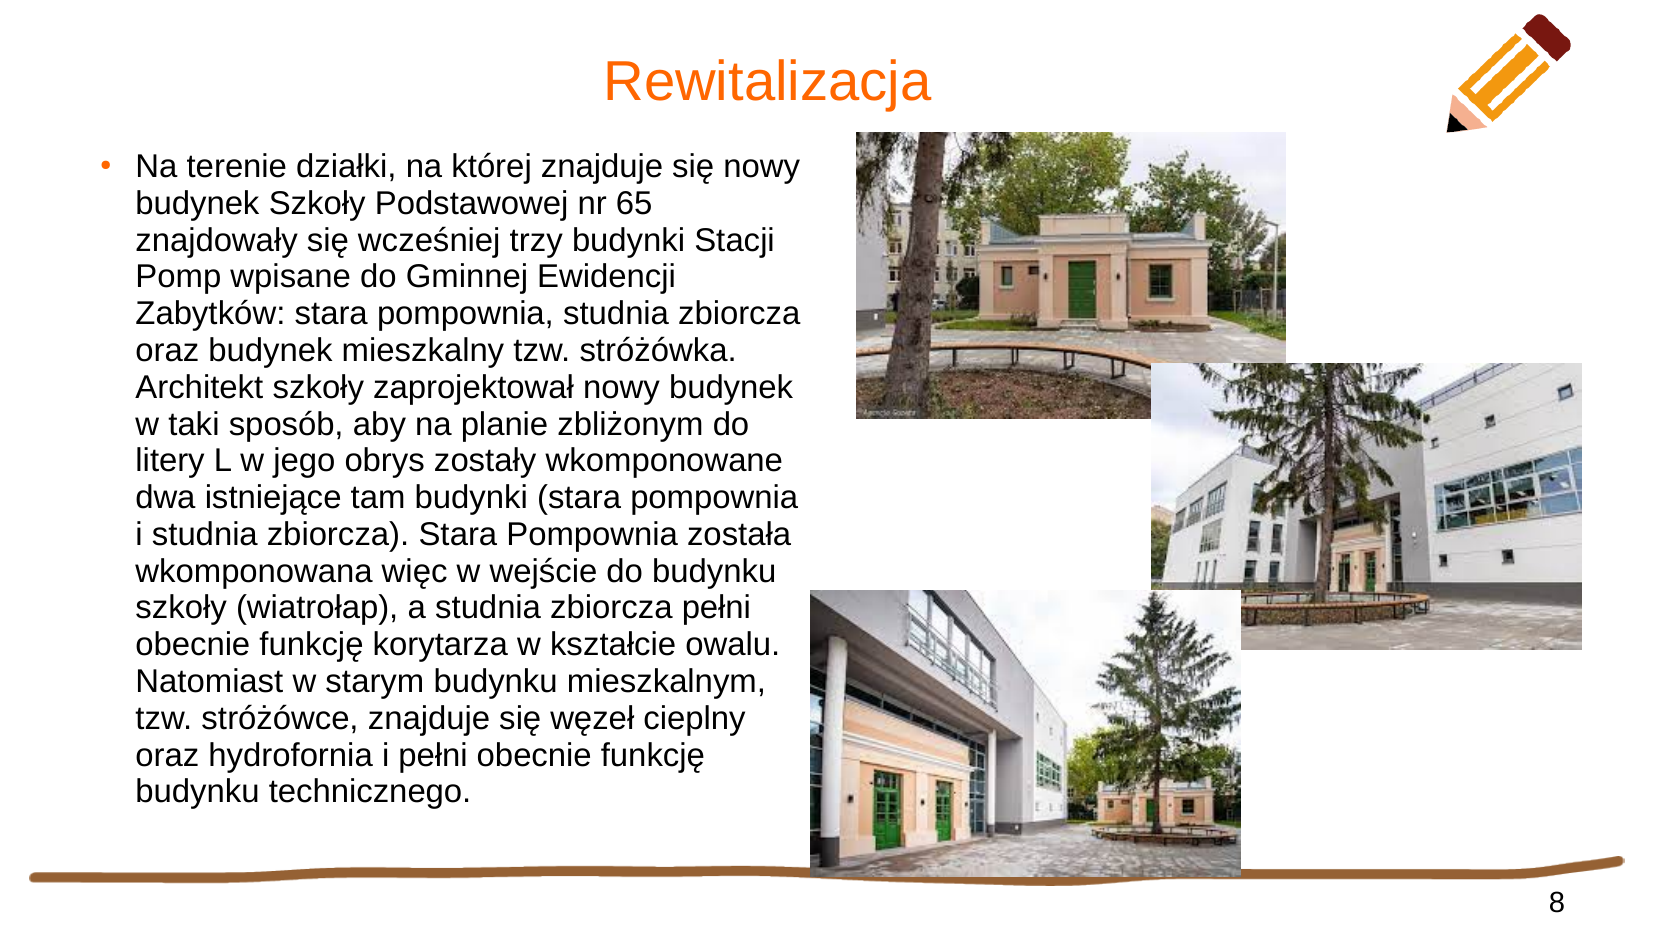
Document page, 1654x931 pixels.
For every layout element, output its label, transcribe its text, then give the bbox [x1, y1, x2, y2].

picture [1446, 14, 1571, 133]
list Na terenie działki, na której znajduje się nowy budynek Szkoły Podstawowej nr 65 znajdowały się wcześniej trzy budynki Stacji Pomp wpisane do Gminnej Ewidencji Zabytków: stara pompownia, studnia zbiorcza oraz budynek mieszkalny tzw. stróżówka. Architekt szkoły zaprojektował nowy budynek w taki sposób, aby na planie zbliżonym do litery L w jego obrys zostały wkomponowane dwa istniejące tam budynki (stara pompownia i studnia zbiorcza). Stara Pompownia została wkomponowana więc w wejście do budynku szkoły (wiatrołap), a studnia zbiorcza pełni obecnie funkcję korytarza w kształcie owalu. Natomiast w starym budynku mieszkalnym, tzw. stróżówce, znajduje się węzeł cieplny oraz hydrofornia i pełni obecnie funkcję budynku technicznego. [88, 147, 809, 827]
title Rewitalizacja [88, 29, 1447, 133]
picture [29, 132, 1625, 886]
